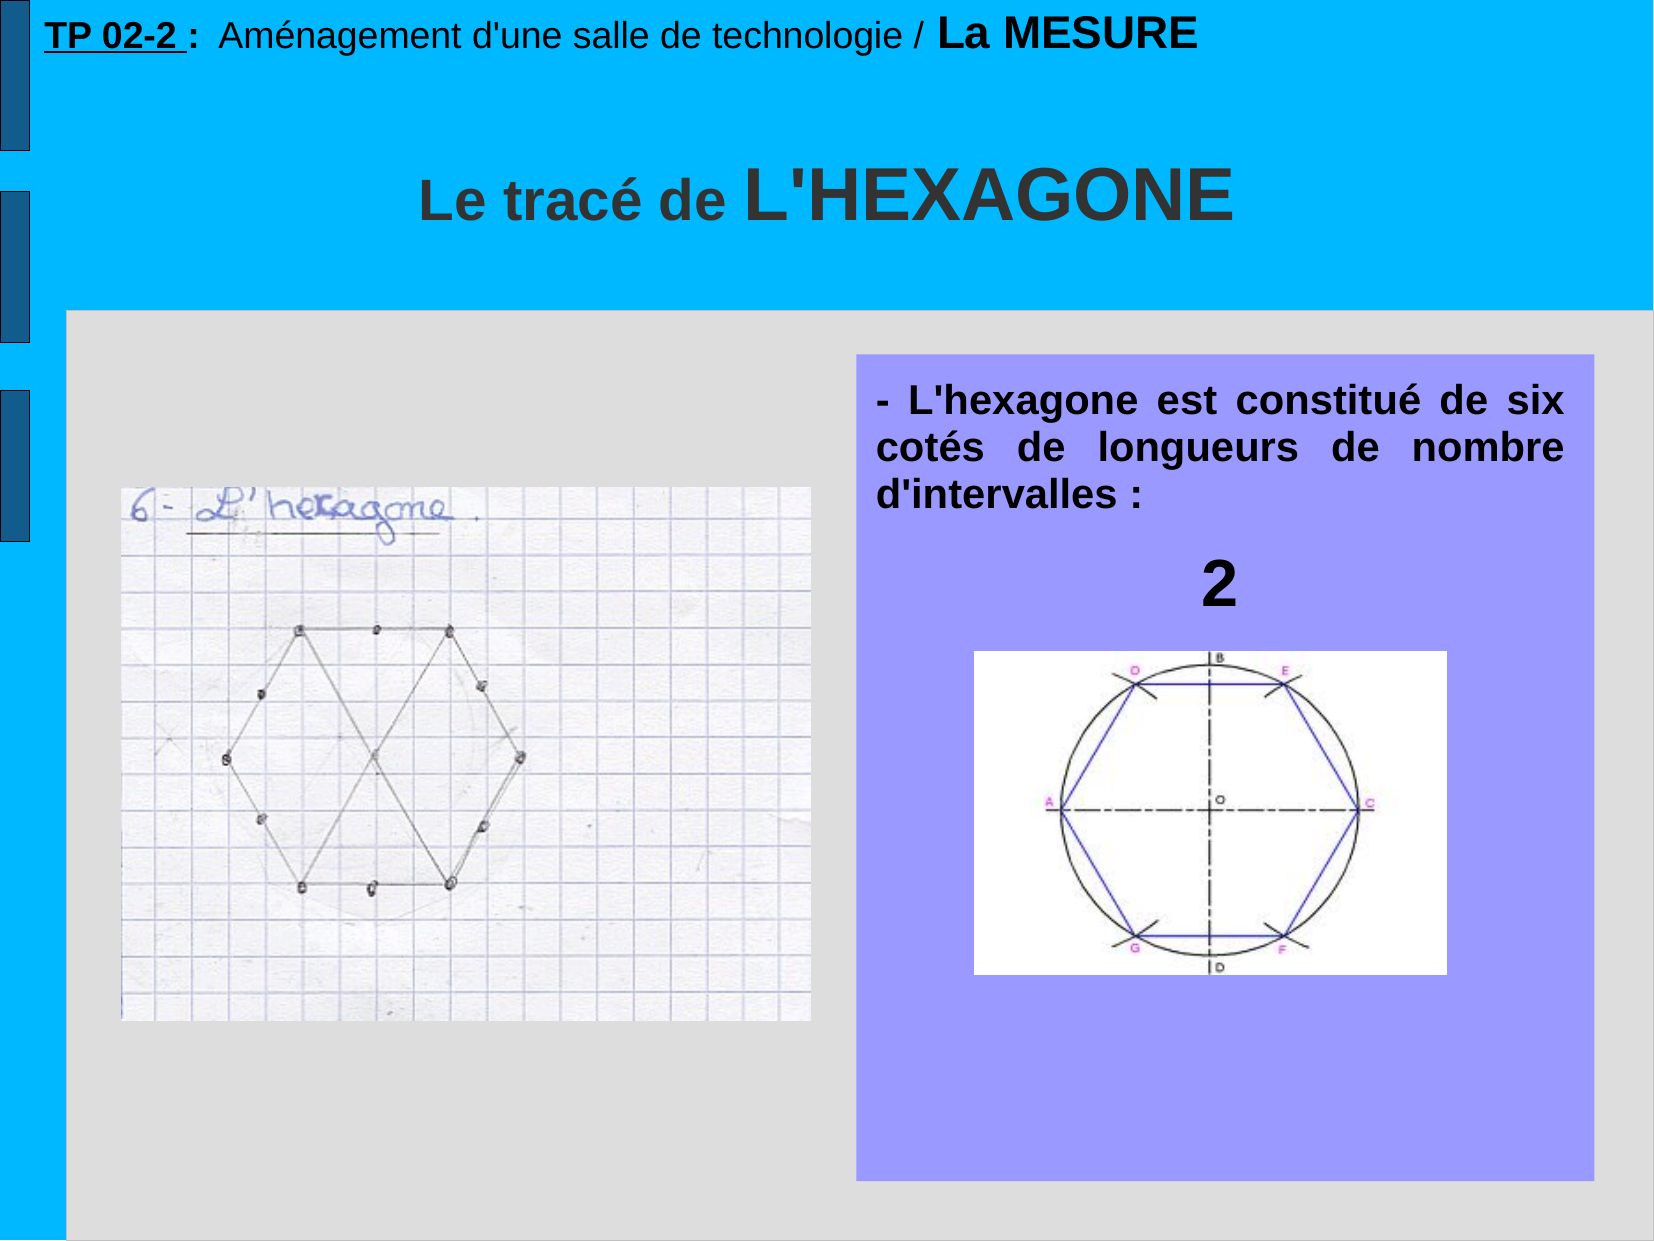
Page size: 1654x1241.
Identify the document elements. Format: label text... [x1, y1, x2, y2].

text_box [856, 354, 1595, 1182]
picture [121, 487, 811, 1021]
text_box TP 02-2 : Aménagement d'une salle de technologie / La MESURE [29, 0, 1214, 68]
picture [974, 651, 1447, 975]
title Le tracé de L'HEXAGONE [121, 91, 1534, 299]
list - L'hexagone est constitué de six cotés de longueurs de nombre d'intervalles : 2 [875, 377, 1565, 768]
